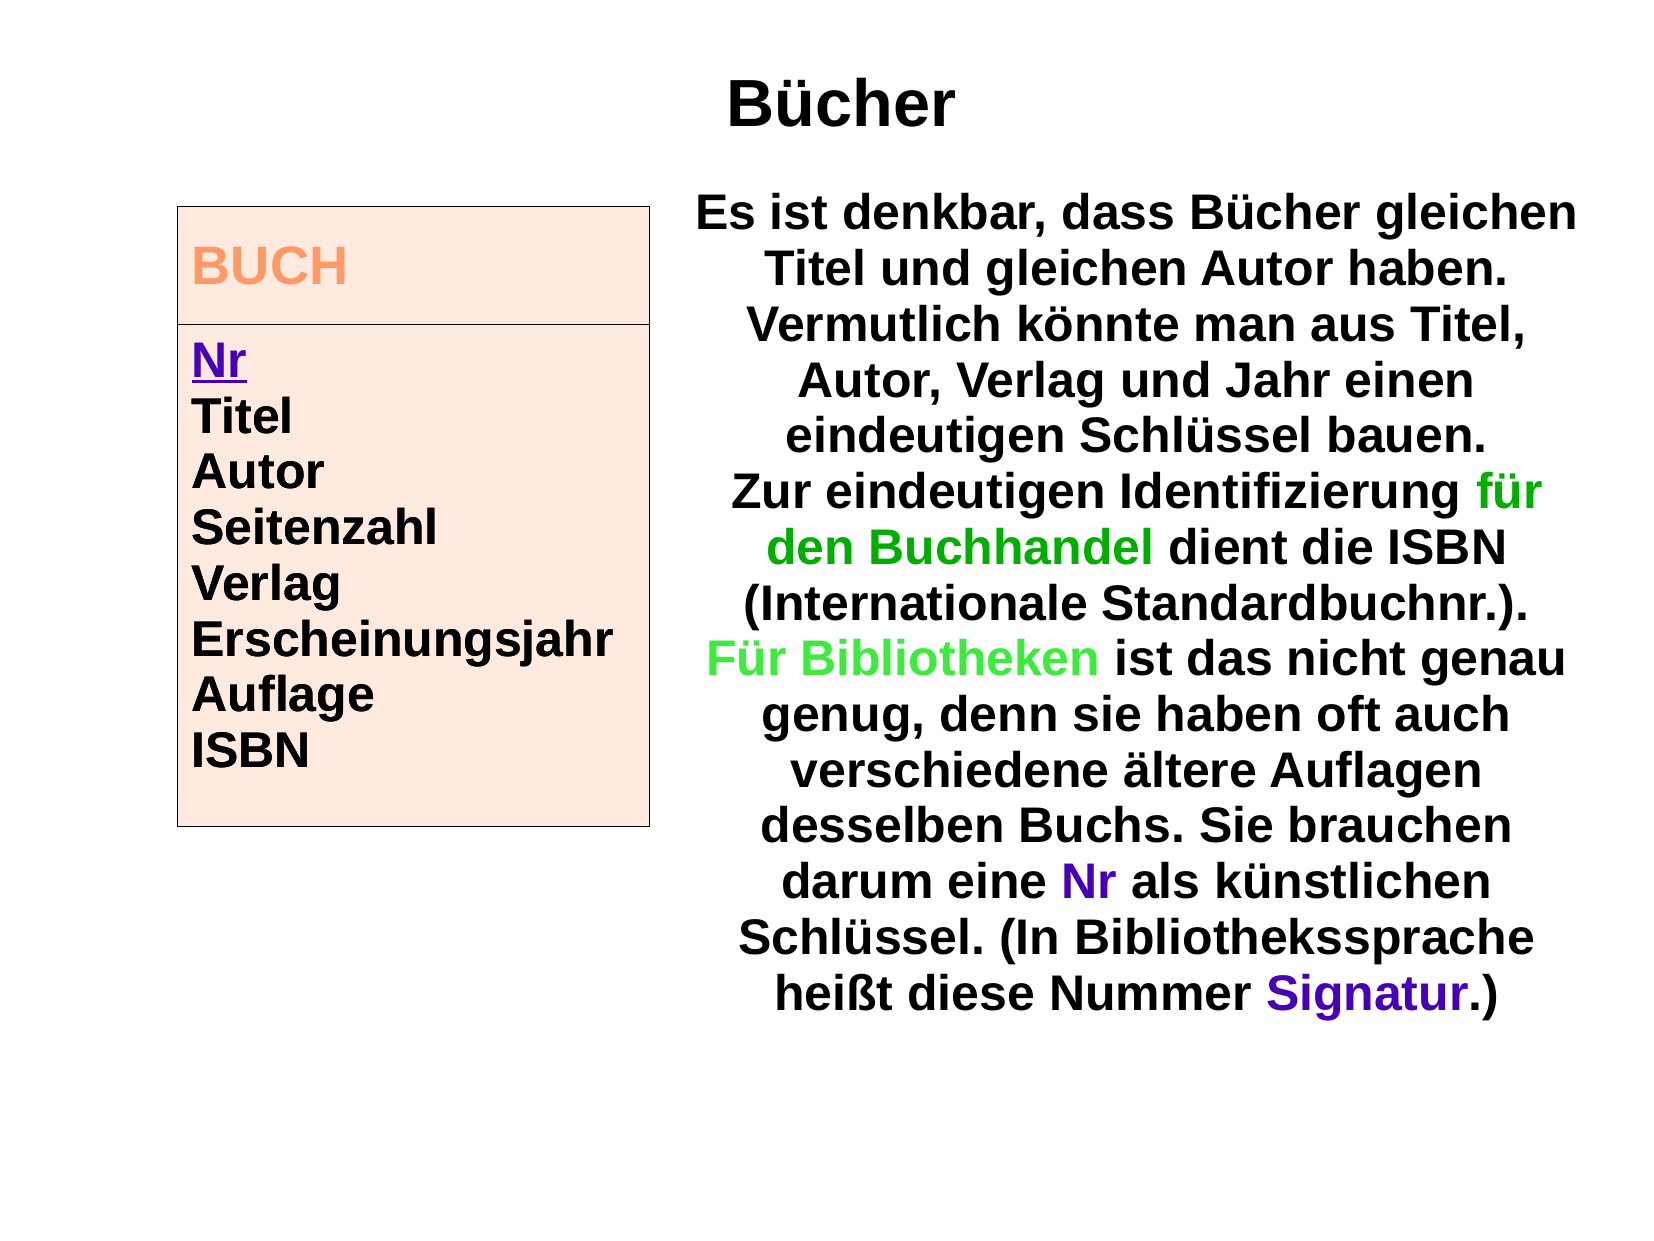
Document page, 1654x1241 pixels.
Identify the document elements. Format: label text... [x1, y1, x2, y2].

text_box Nr Titel Autor Seitenzahl Verlag Erscheinungsjahr Auflage ISBN [177, 324, 650, 827]
text_box Es ist denkbar, dass Bücher gleichen Titel und gleichen Autor haben. Vermutlich könnte man aus Titel, Autor, Verlag und Jahr einen eindeutigen Schlüssel bauen. Zur eindeutigen Identifizierung für den Buchhandel dient die ISBN (Internationale Standardbuchnr.). Für Bibliotheken ist das nicht genau genug, denn sie haben oft auch verschiedene ältere Auflagen desselben Buchs. Sie brauchen darum eine Nr als künstlichen Schlüssel. (In Bibliothekssprache heißt diese Nummer Signatur.) [679, 177, 1595, 1047]
text_box Bücher [59, 59, 1625, 149]
text_box BUCH [177, 206, 650, 324]
